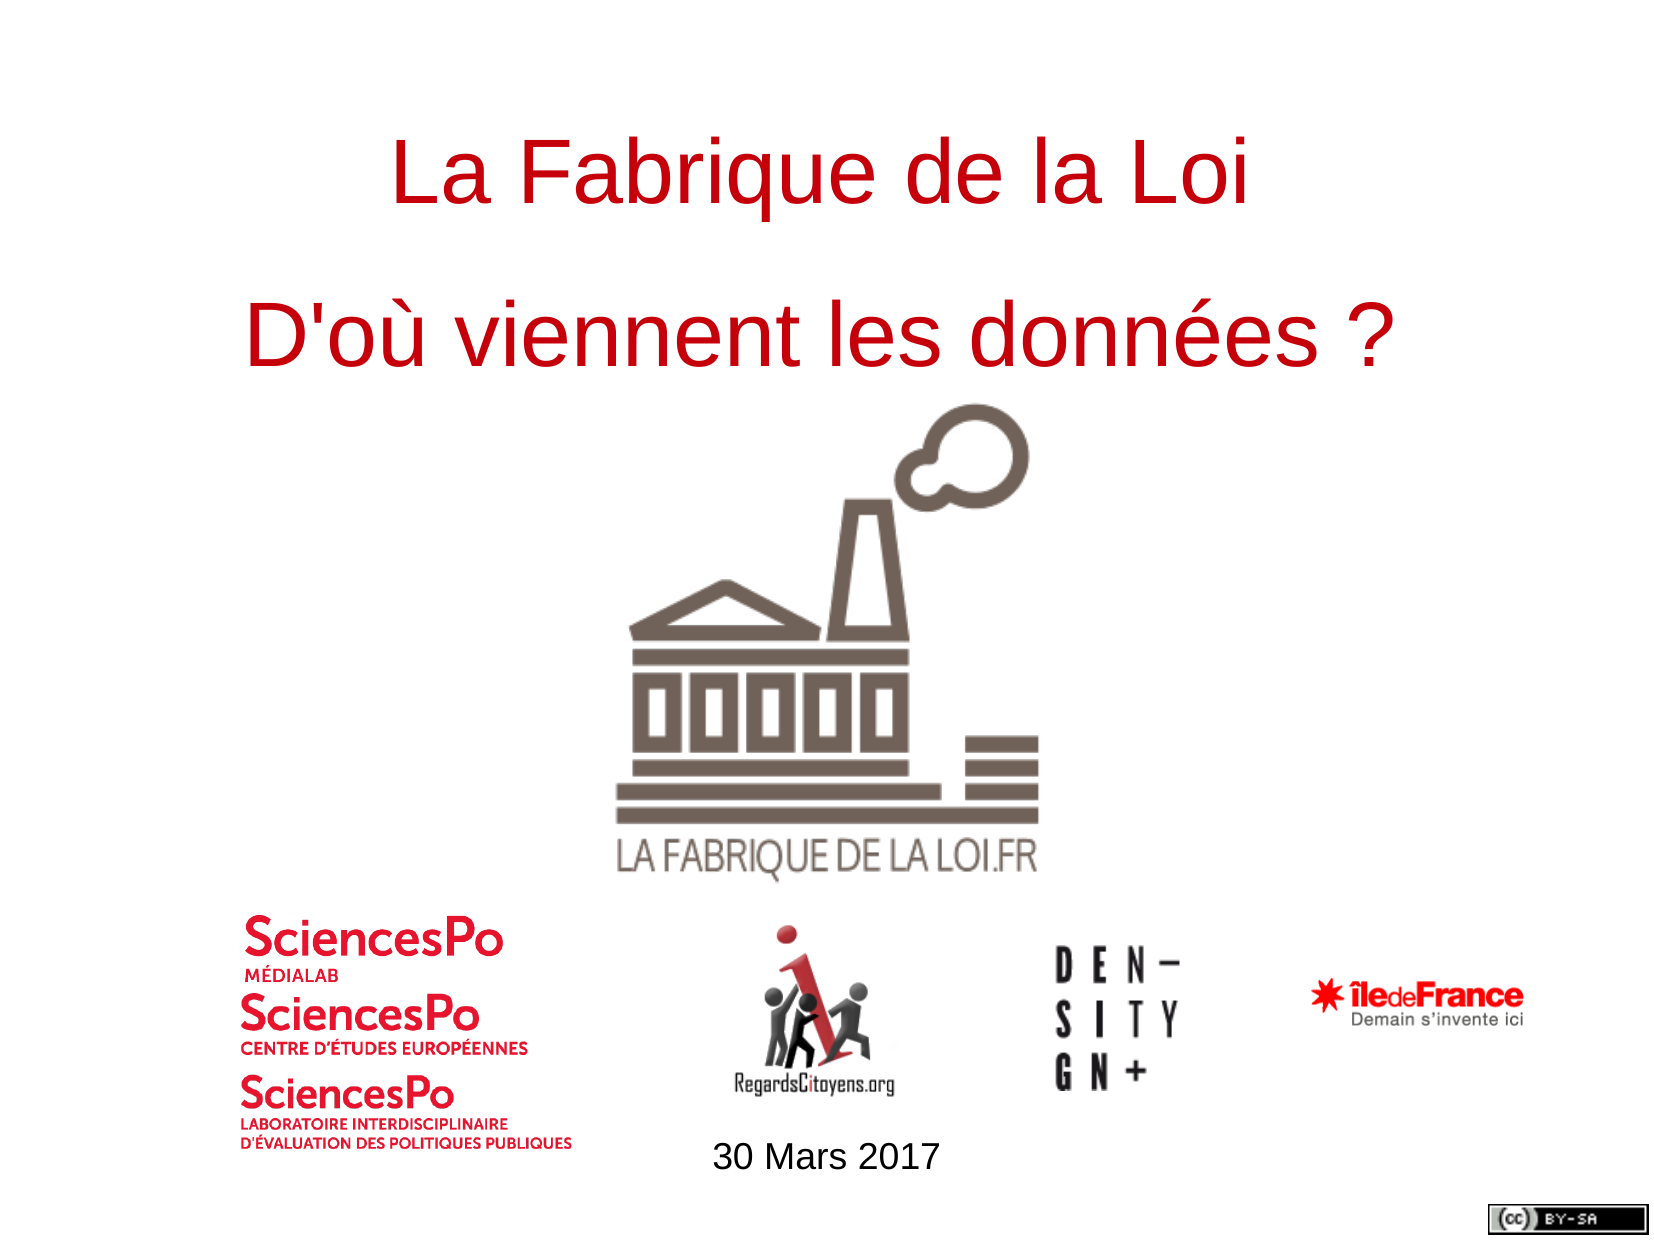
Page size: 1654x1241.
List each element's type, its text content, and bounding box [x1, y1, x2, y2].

title La Fabrique de la Loi D'où viennent les données ? [76, 119, 1565, 447]
picture [572, 383, 1081, 892]
picture [205, 915, 597, 1170]
picture [731, 917, 898, 1099]
picture [1488, 1204, 1649, 1235]
picture [1053, 944, 1524, 1091]
text_box 30 Mars 2017 [0, 1127, 1654, 1185]
